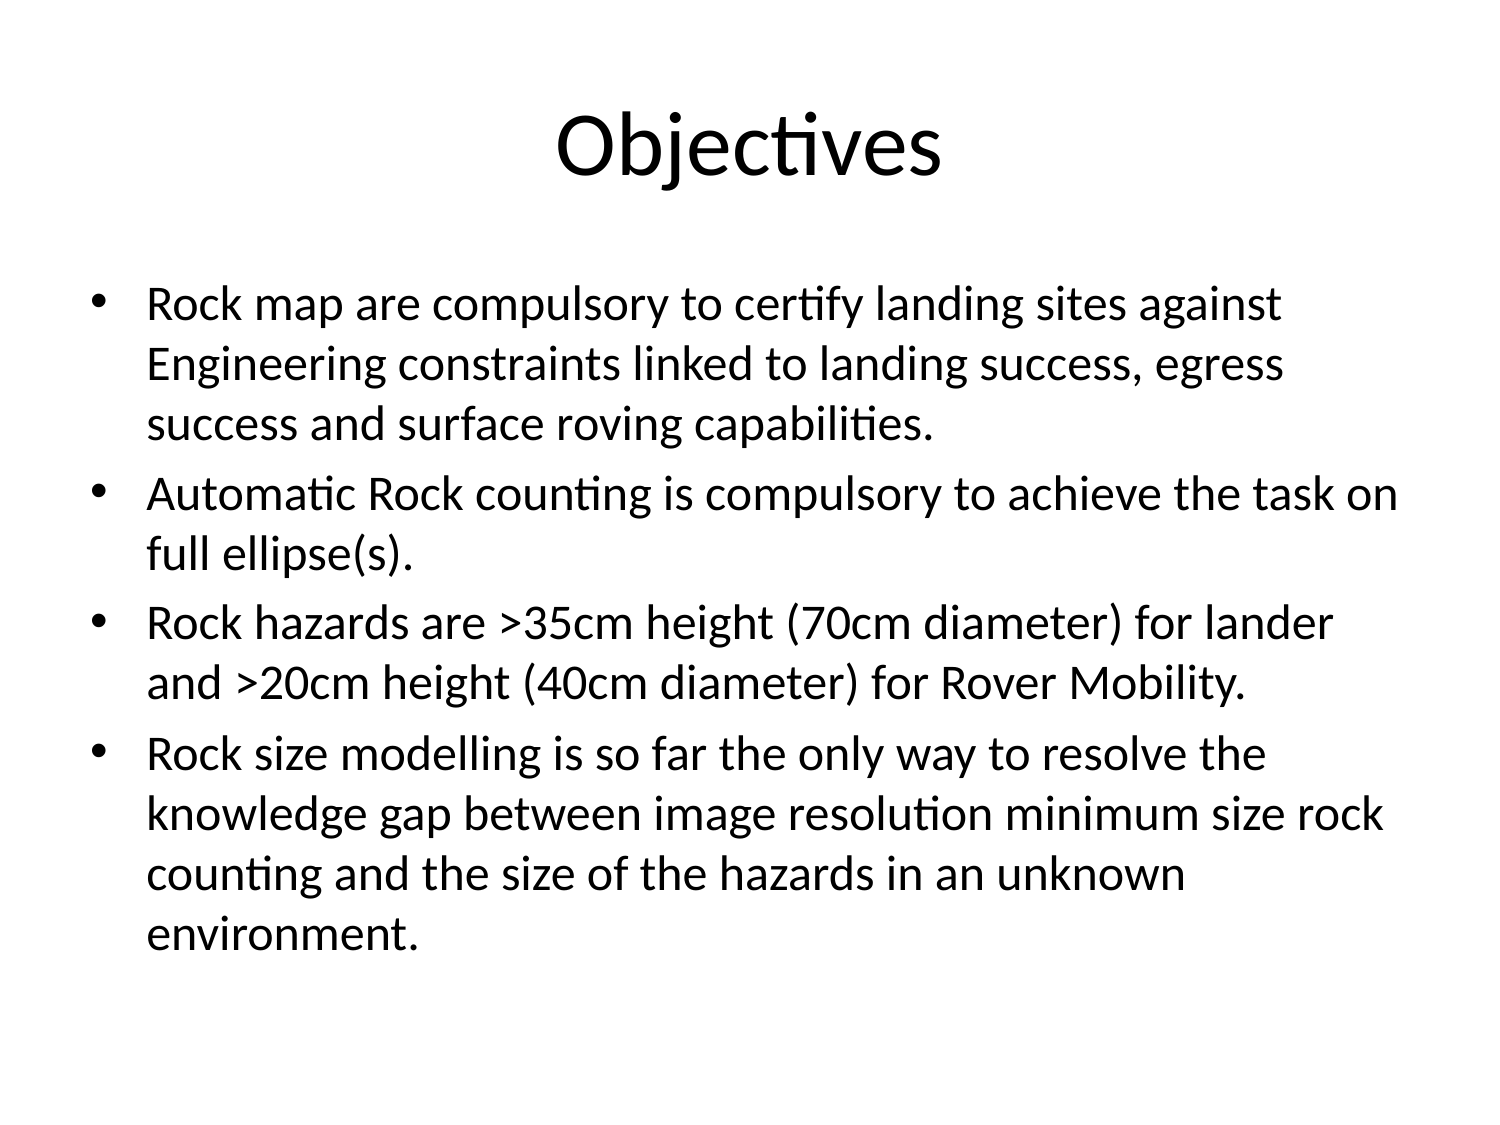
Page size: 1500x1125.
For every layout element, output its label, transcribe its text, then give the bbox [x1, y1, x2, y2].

title Objectives [75, 45, 1425, 233]
list Rock map are compulsory to certify landing sites against Engineering constraints linked to landing success, egress success and surface roving capabilities. Automatic Rock counting is compulsory to achieve the task on full ellipse(s). Rock hazards are >35cm height (70cm diameter) for lander and >20cm height (40cm diameter) for Rover Mobility. Rock size modelling is so far the only way to resolve the knowledge gap between image resolution minimum size rock counting and the size of the hazards in an unknown environment. [75, 262, 1425, 1005]
